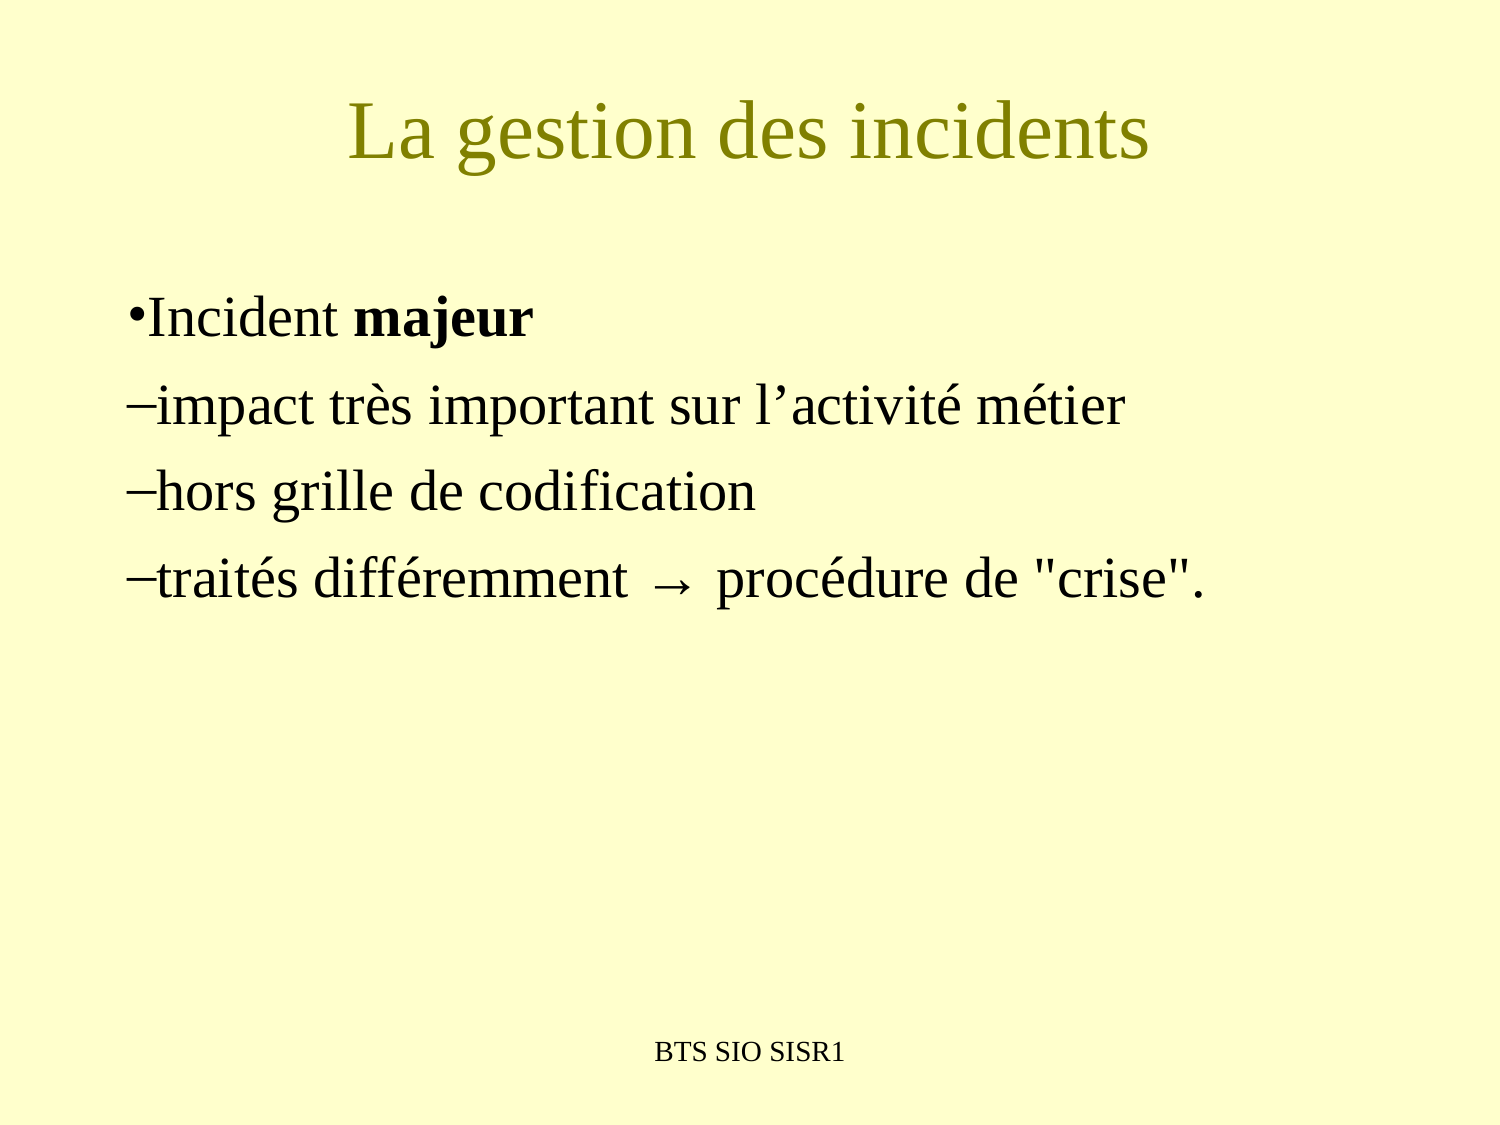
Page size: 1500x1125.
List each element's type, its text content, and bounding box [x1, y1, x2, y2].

text_box BTS SIO SISR1 [512, 1025, 988, 1101]
list Incident majeur impact très important sur l’activité métier hors grille de codification traités différemment → procédure de "crise". [112, 278, 1388, 977]
